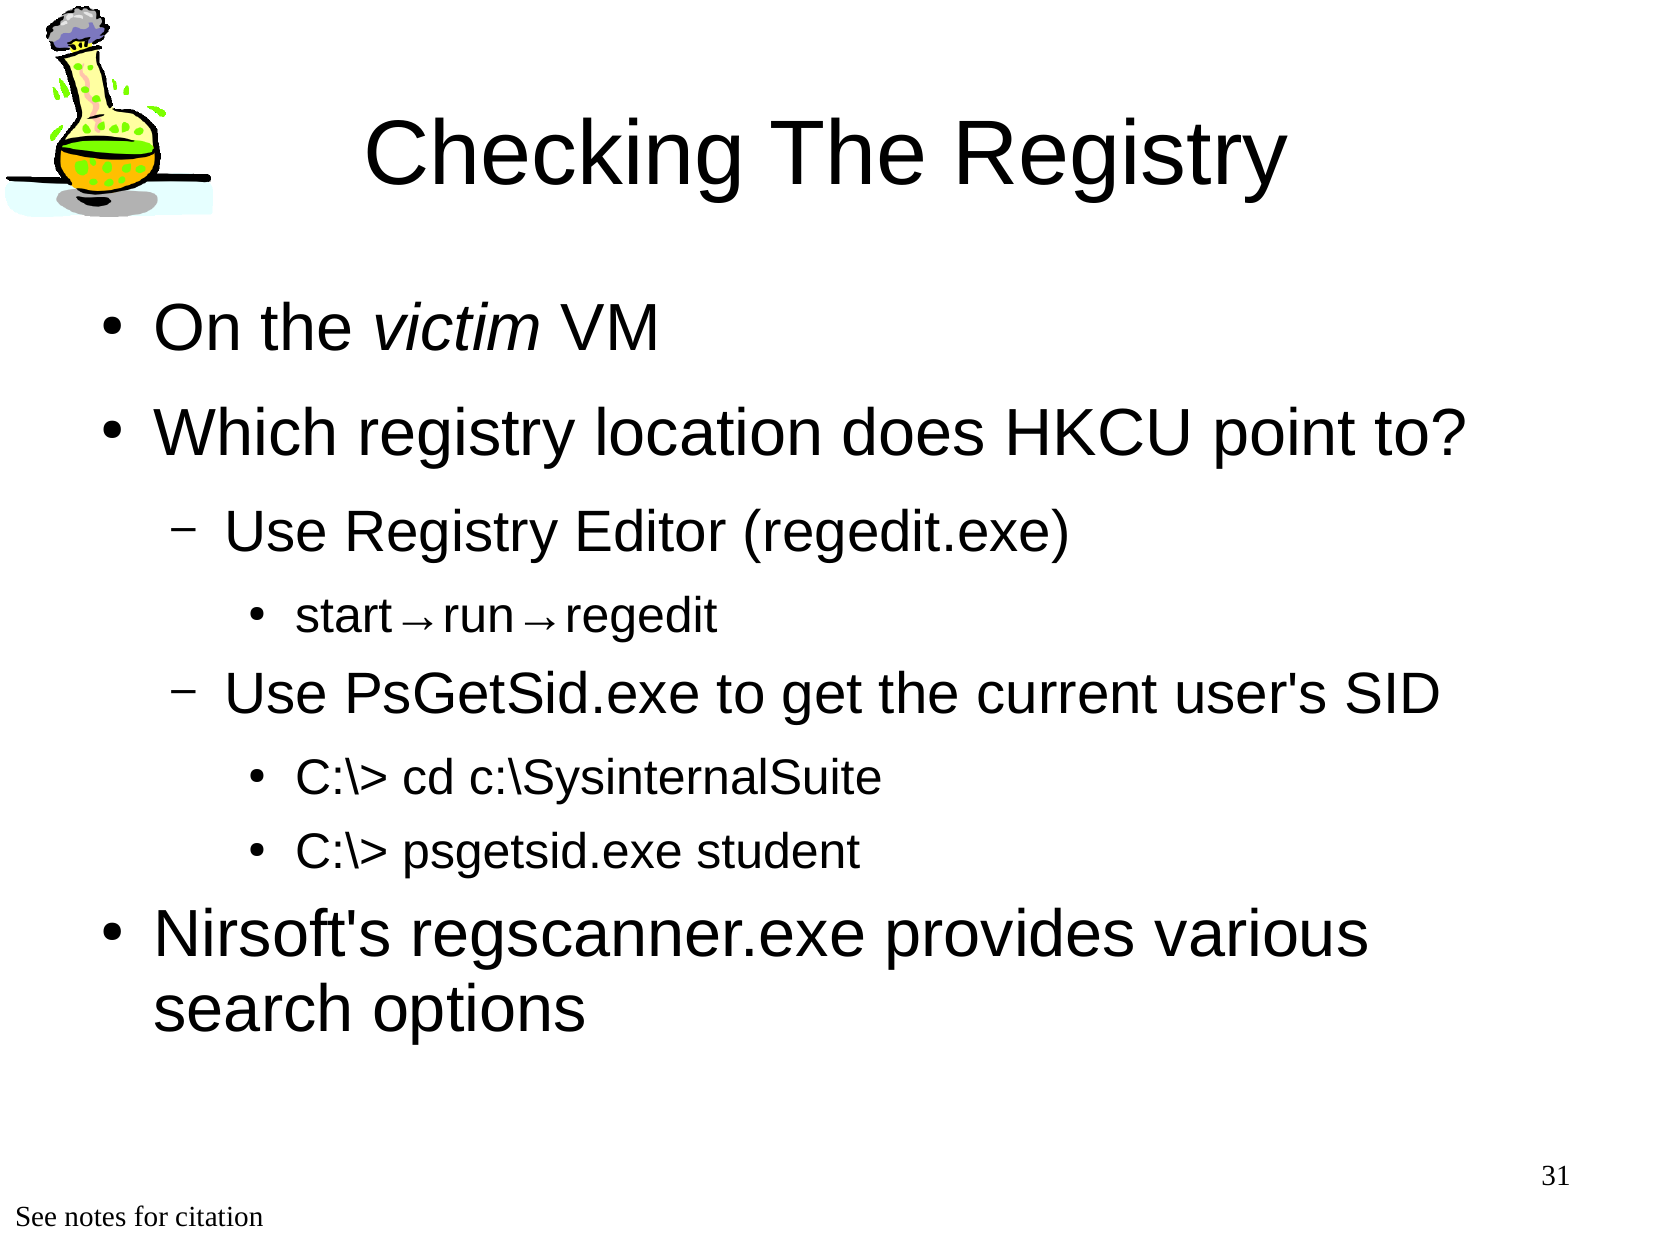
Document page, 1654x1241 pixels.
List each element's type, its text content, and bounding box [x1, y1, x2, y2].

picture [5, 6, 213, 217]
title Checking The Registry [82, 49, 1571, 257]
list On the victim VM Which registry location does HKCU point to? Use Registry Editor (regedit.exe) start→run→regedit Use PsGetSid.exe to get the current user's SID C:\> cd c:\SysinternalSuite C:\> psgetsid.exe student Nirsoft's regscanner.exe provides various search options [82, 290, 1576, 1126]
